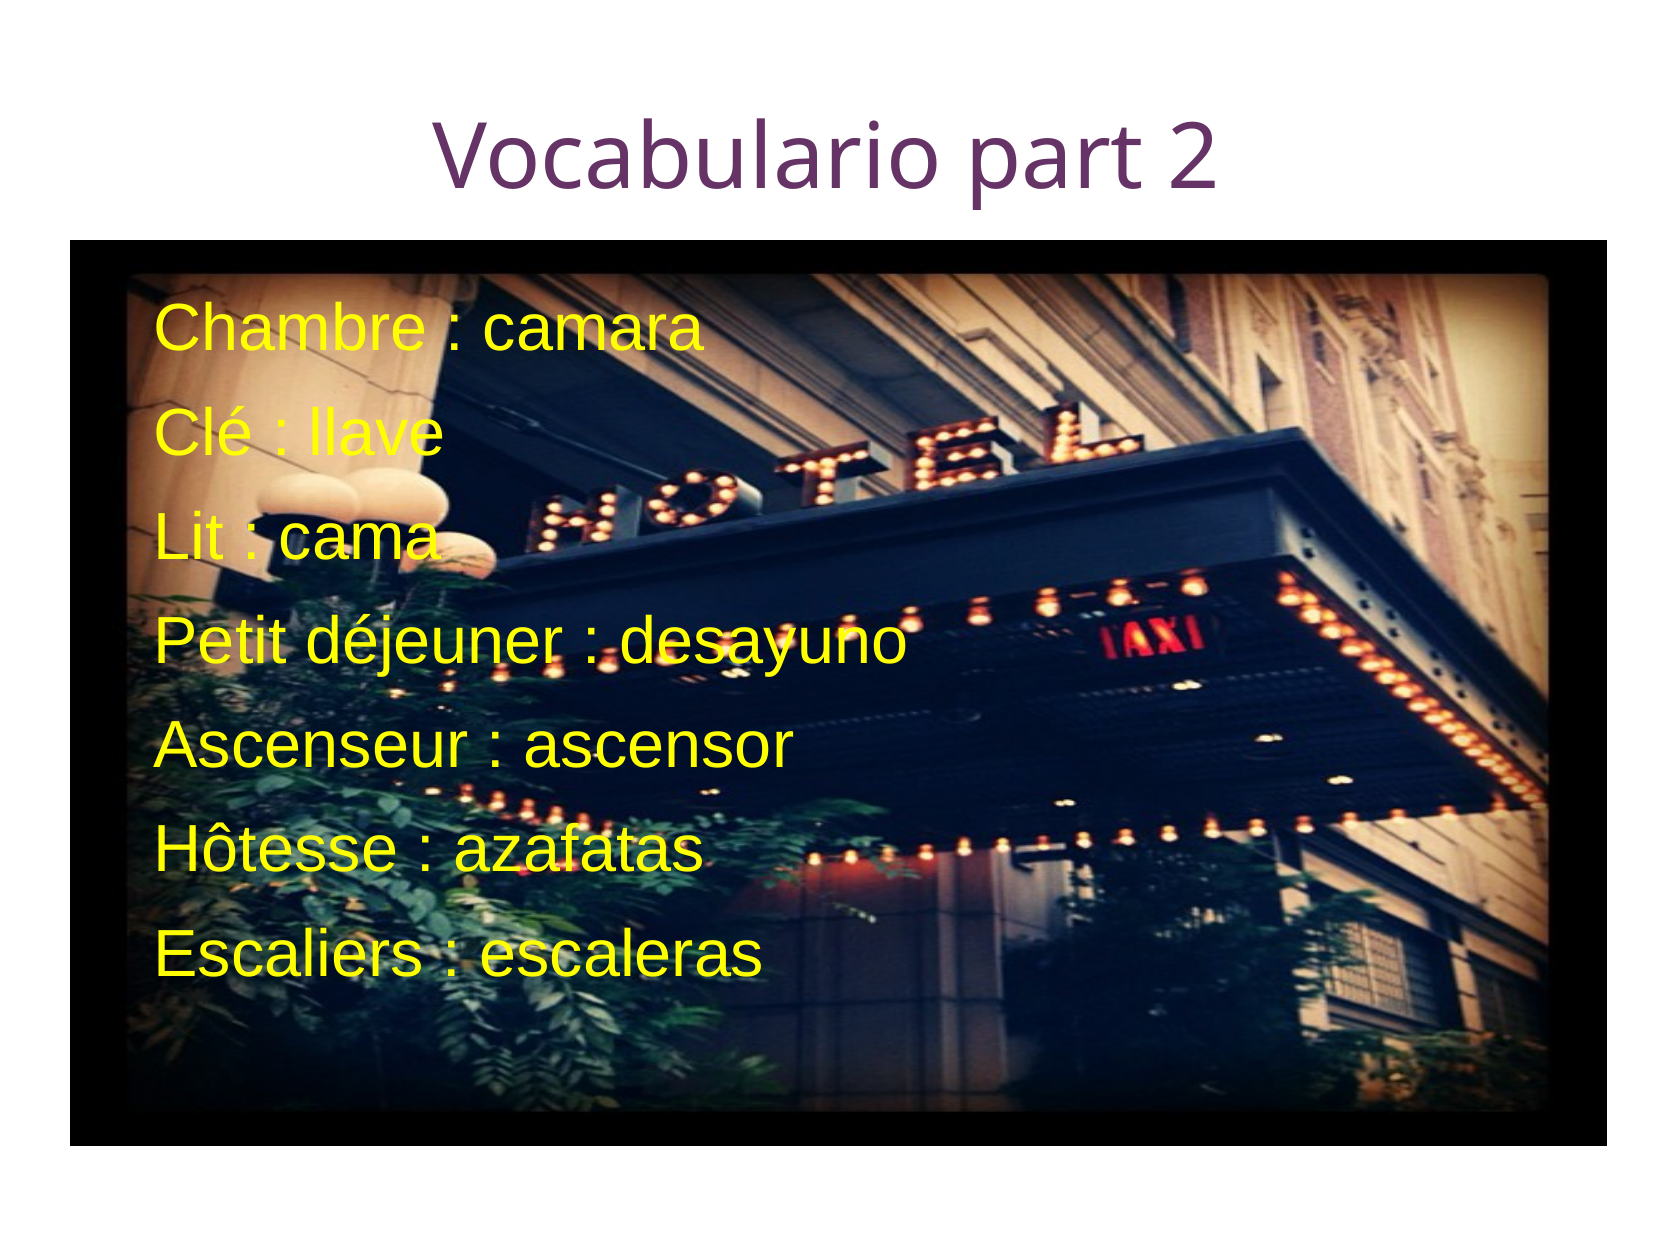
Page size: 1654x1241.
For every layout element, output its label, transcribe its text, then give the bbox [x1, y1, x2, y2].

list Chambre : camara Clé : llave Lit : cama Petit déjeuner : desayuno Ascenseur : ascensor Hôtesse : azafatas Escaliers : escaleras [82, 290, 1571, 1109]
title Vocabulario part 2 [82, 49, 1571, 240]
picture [70, 240, 1607, 1146]
